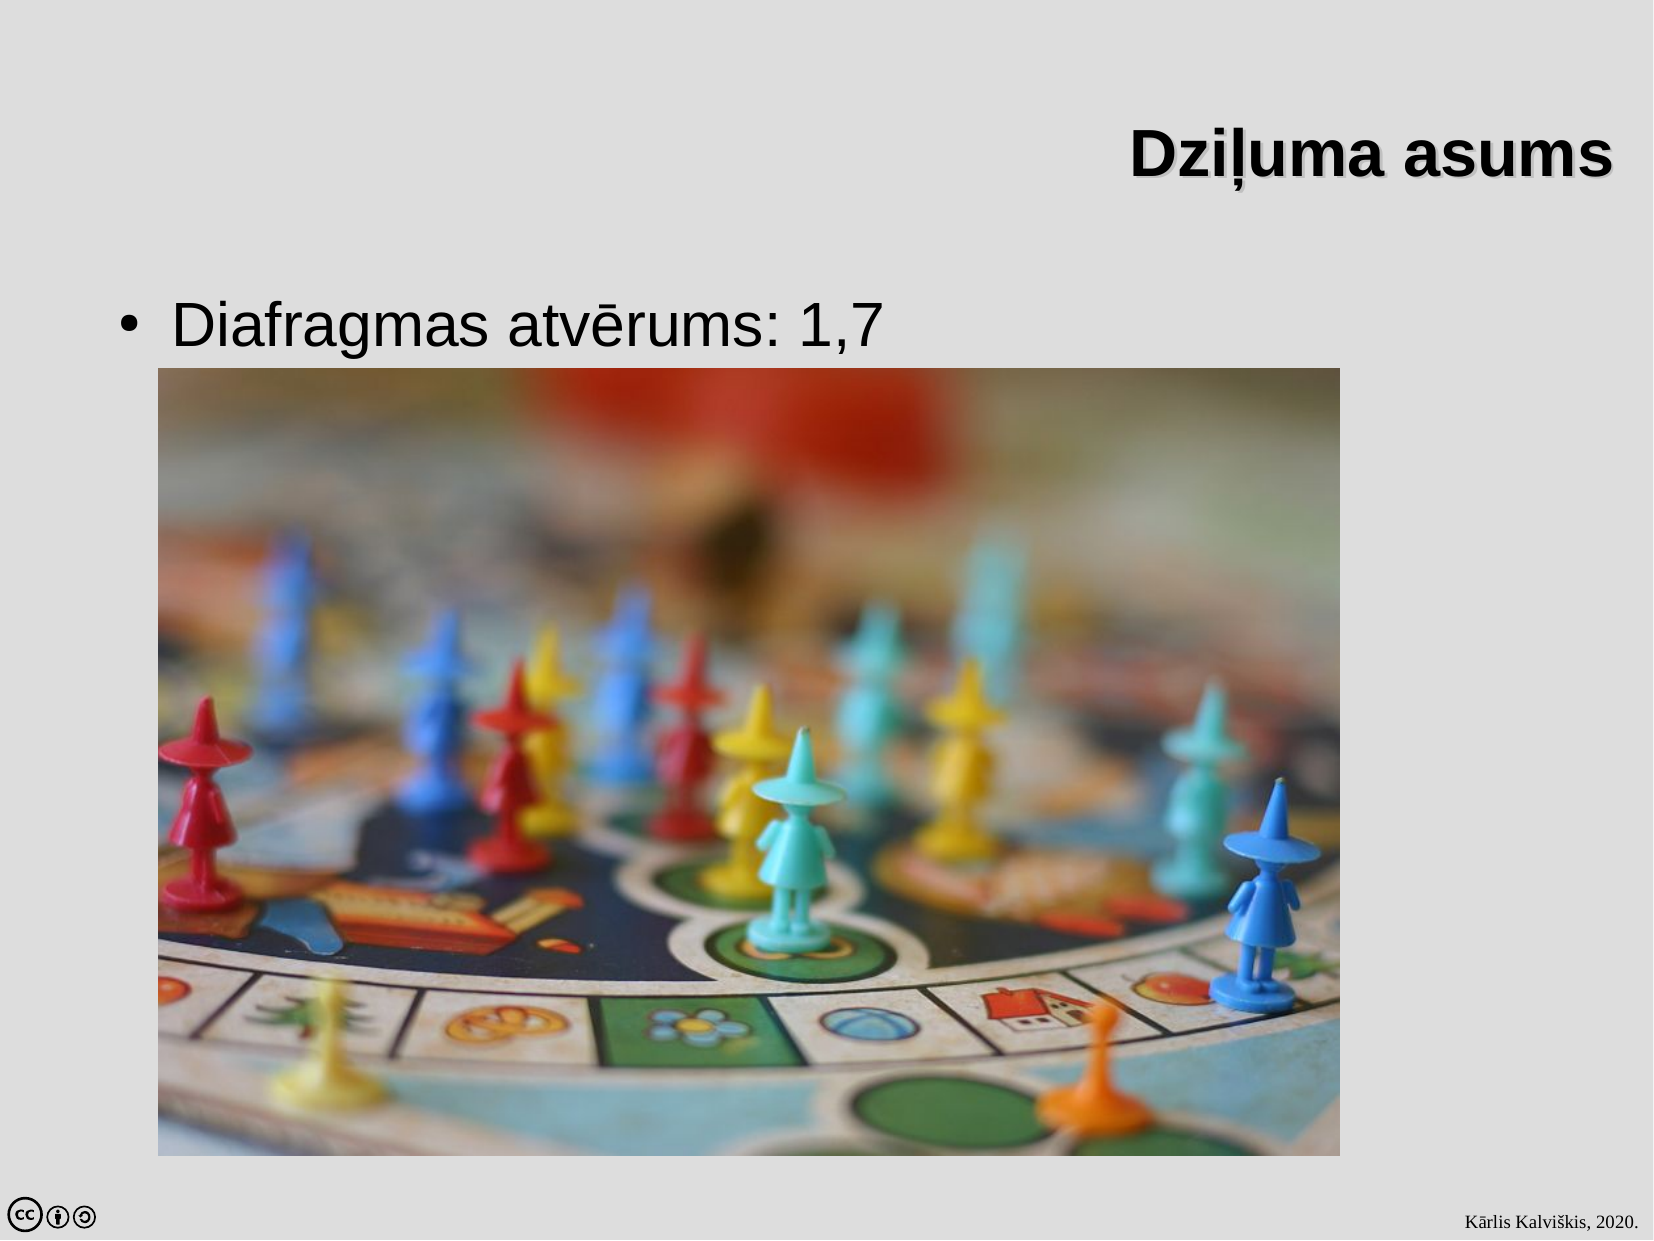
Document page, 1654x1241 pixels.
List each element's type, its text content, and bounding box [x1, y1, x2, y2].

title Dziļuma asums [42, 49, 1615, 257]
list Diafragmas atvērums: 1,7 [82, 290, 1571, 1094]
picture [158, 368, 1340, 1156]
